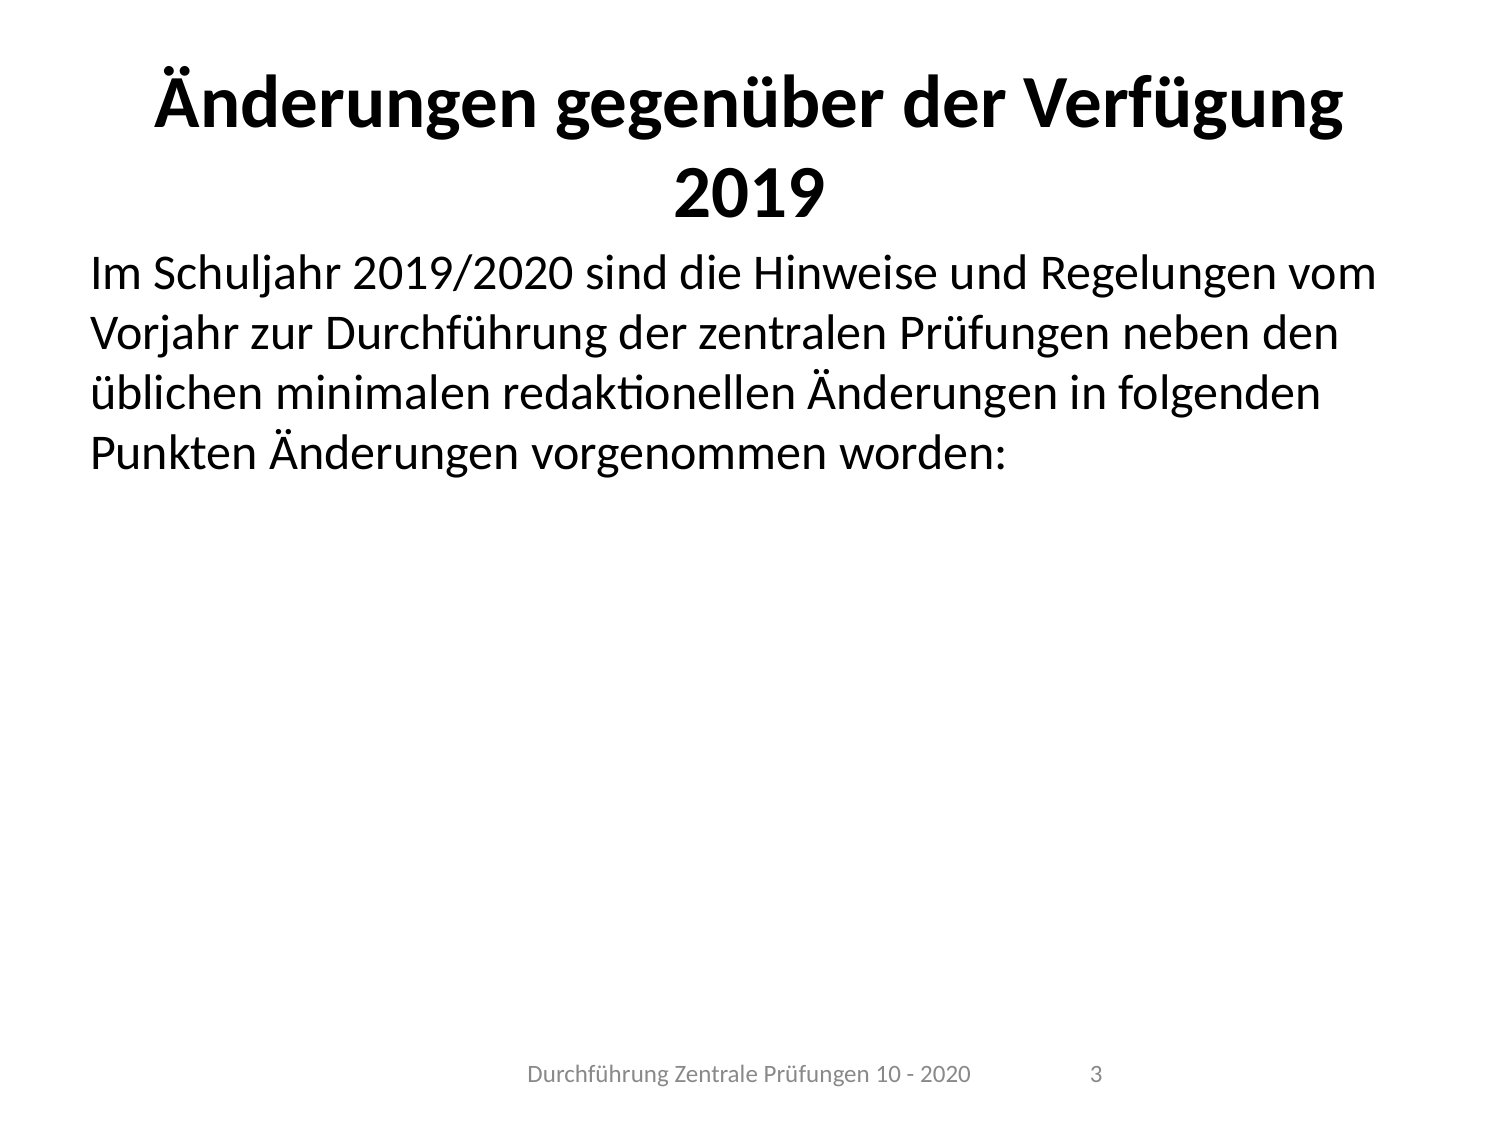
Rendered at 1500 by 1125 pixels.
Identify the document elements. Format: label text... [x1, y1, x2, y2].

text_box 3 [1074, 1042, 1426, 1103]
list Im Schuljahr 2019/2020 sind die Hinweise und Regelungen vom Vorjahr zur Durchführung der zentralen Prüfungen neben den üblichen minimalen redaktionellen Änderungen in folgenden Punkten Änderungen vorgenommen worden: [75, 231, 1426, 1005]
title Änderungen gegenüber der Verfügung 2019 [75, 45, 1426, 209]
text_box Durchführung Zentrale Prüfungen 10 - 2020 [512, 1042, 988, 1103]
